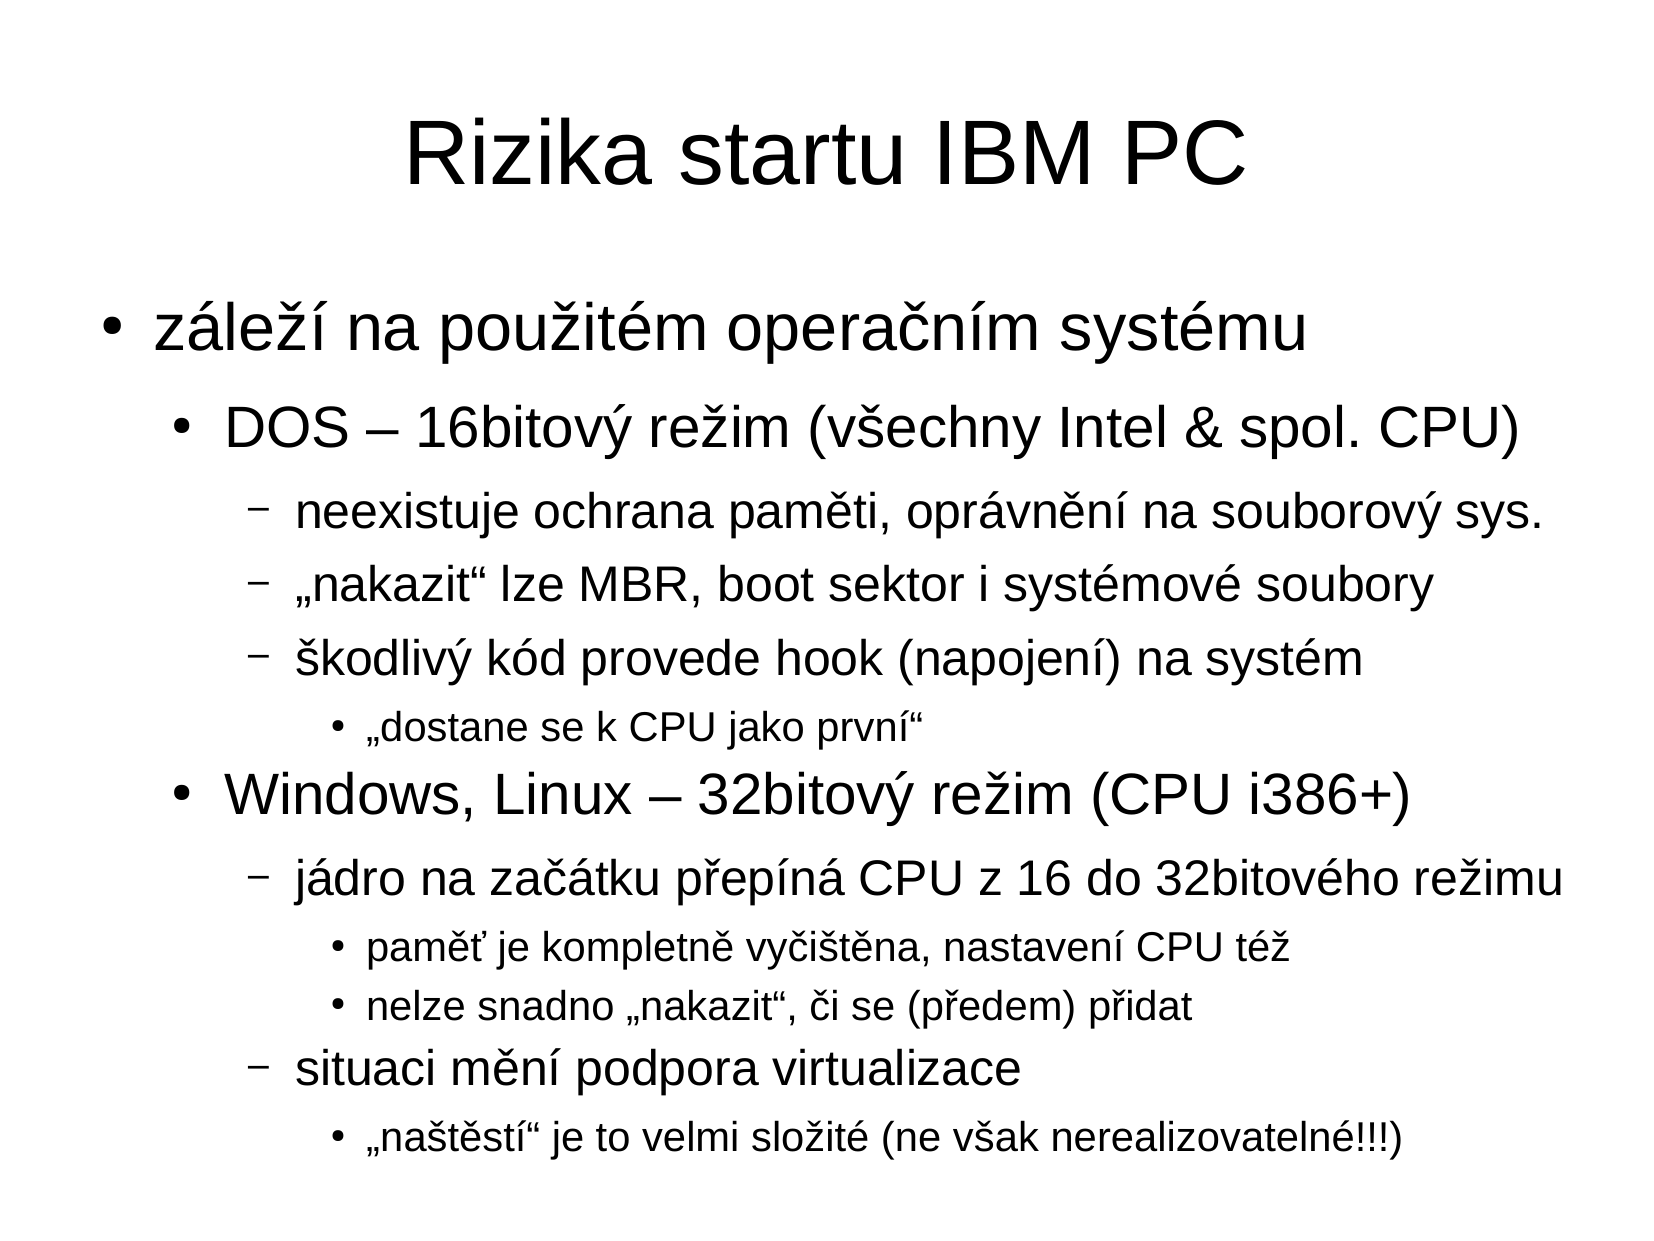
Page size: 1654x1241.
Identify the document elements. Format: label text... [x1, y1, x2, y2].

title Rizika startu IBM PC [82, 49, 1571, 257]
list záleží na použitém operačním systému DOS – 16bitový režim (všechny Intel & spol. CPU) neexistuje ochrana paměti, oprávnění na souborový sys. „nakazit“ lze MBR, boot sektor i systémové soubory škodlivý kód provede hook (napojení) na systém „dostane se k CPU jako první“ Windows, Linux – 32bitový režim (CPU i386+) jádro na začátku přepíná CPU z 16 do 32bitového režimu paměť je kompletně vyčištěna, nastavení CPU též nelze snadno „nakazit“, či se (předem) přidat situaci mění podpora virtualizace „naštěstí“ je to velmi složité (ne však nerealizovatelné!!!) [82, 290, 1571, 1161]
